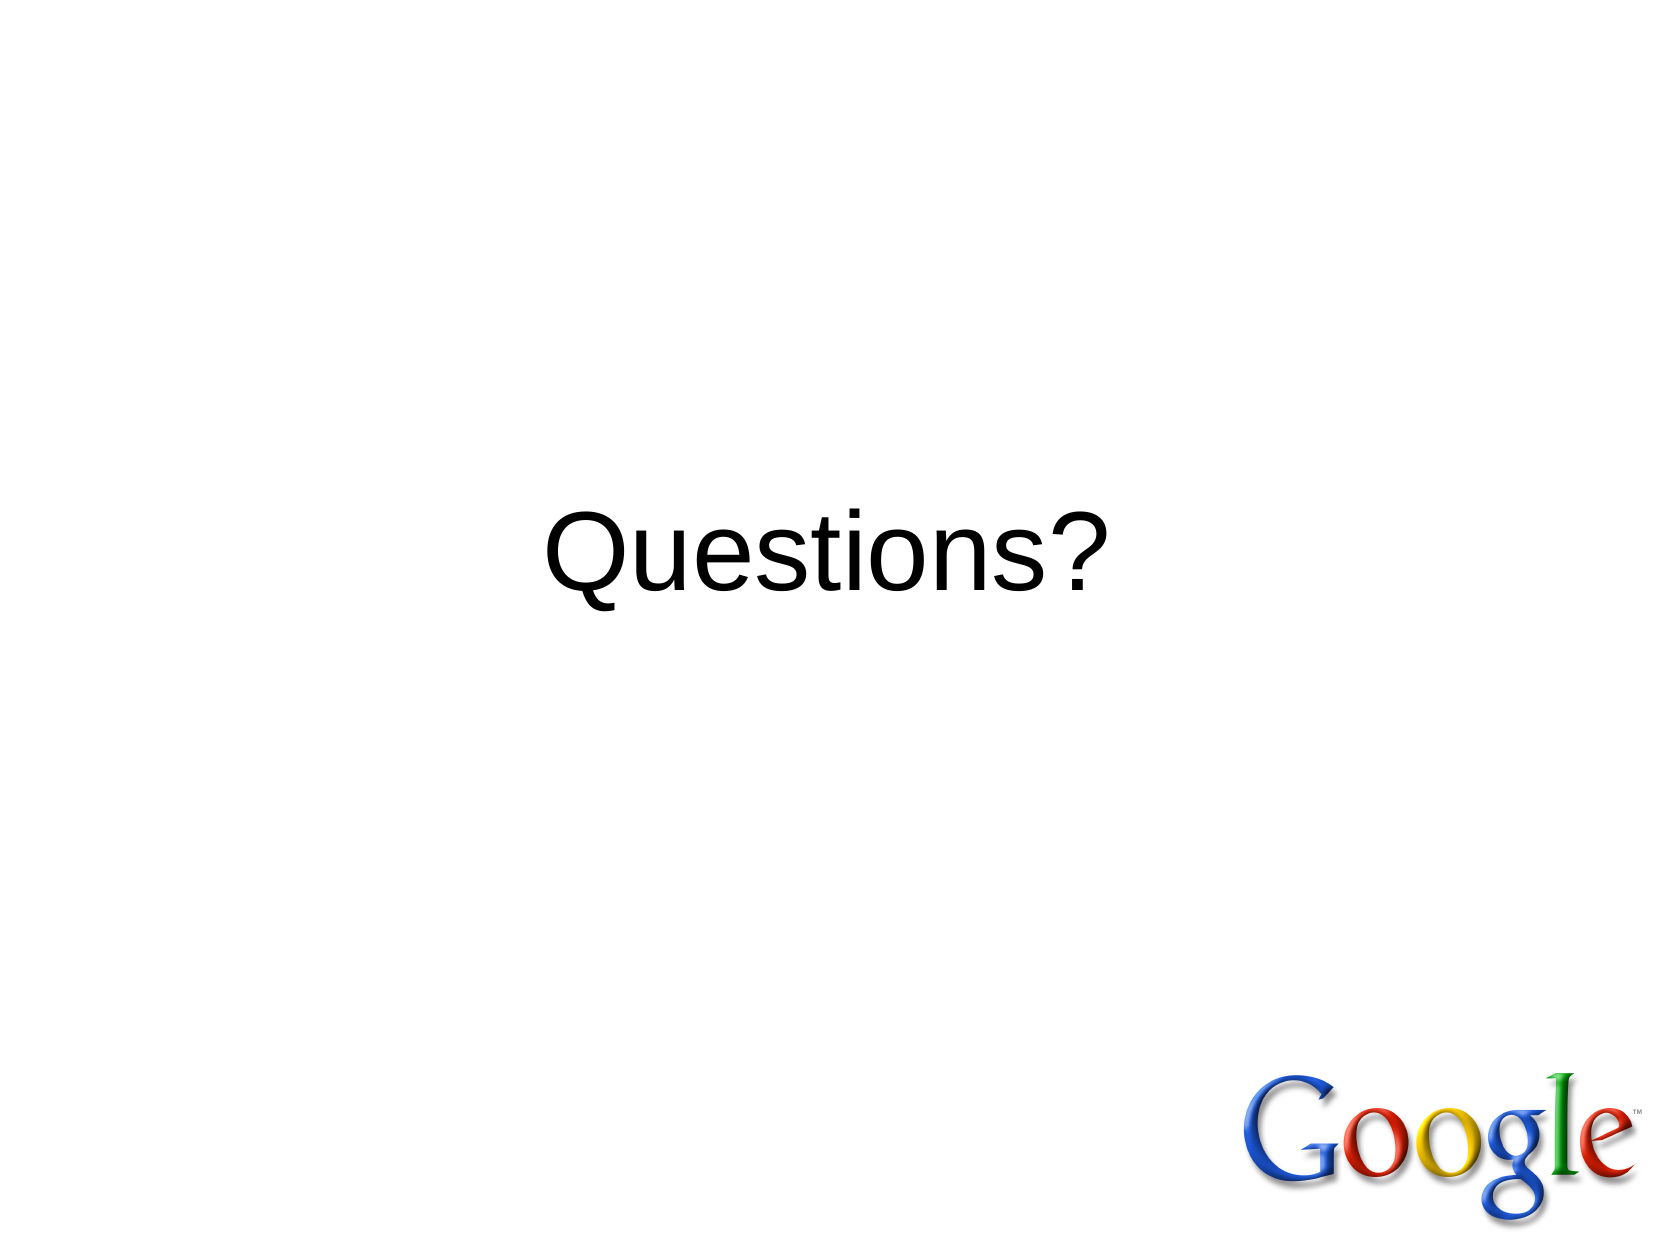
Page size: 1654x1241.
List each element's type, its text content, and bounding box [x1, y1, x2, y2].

picture [1237, 1049, 1654, 1241]
subtitle Questions? [82, 142, 1571, 962]
